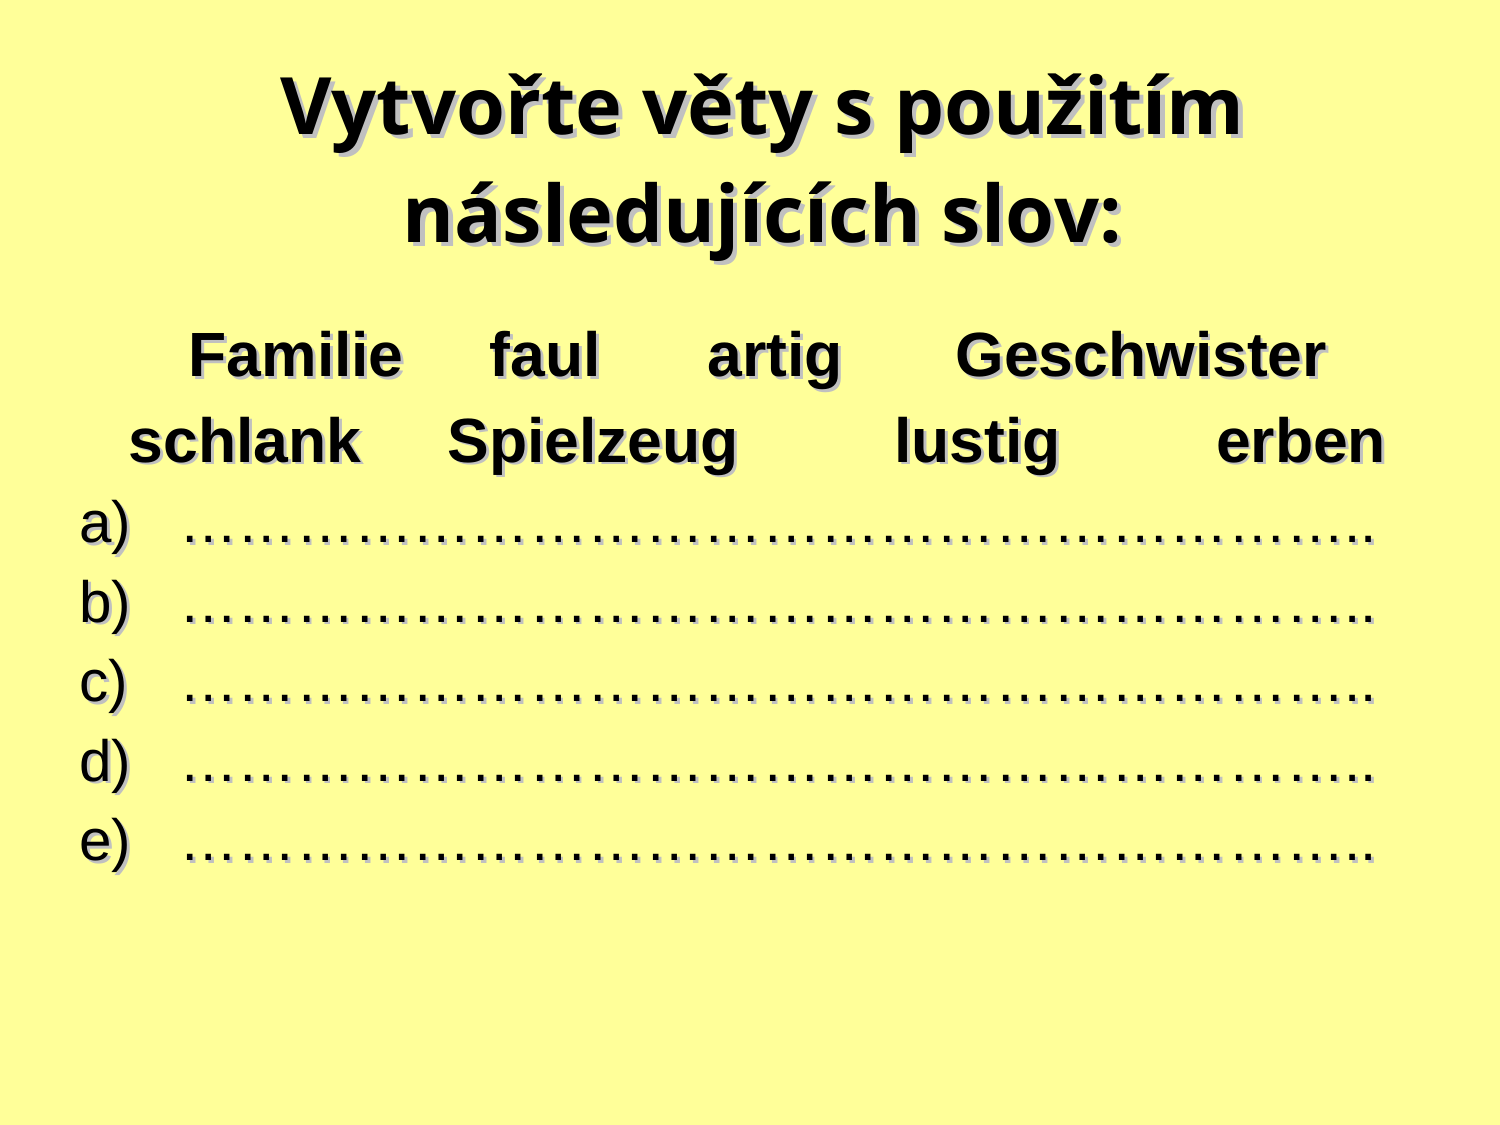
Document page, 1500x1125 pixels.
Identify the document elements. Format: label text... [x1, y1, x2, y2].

list Familie faul artig Geschwister schlank Spielzeug lustig erben …………………………………………………….. …………………………………………………….. …………………………………………………….. …………………………………………………….. …………………………………………………….. [64, 312, 1451, 1001]
title Vytvořte věty s použitím následujících slov: [75, 40, 1451, 276]
